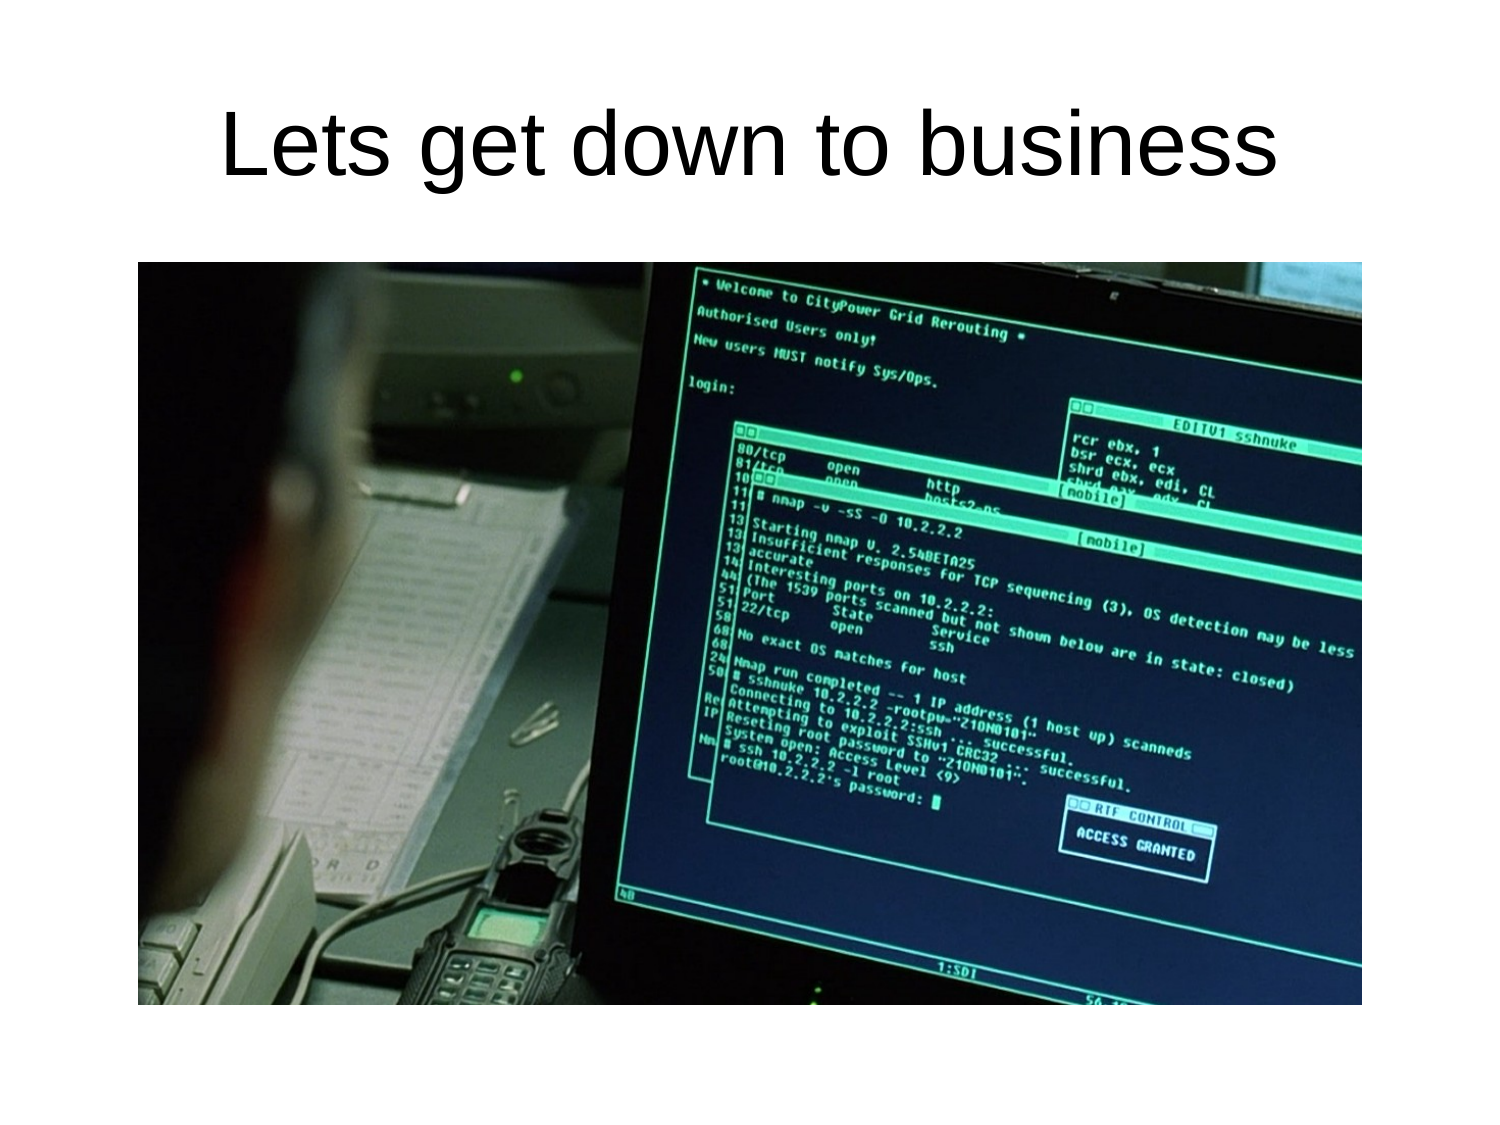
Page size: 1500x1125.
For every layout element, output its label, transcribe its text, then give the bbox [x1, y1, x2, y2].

text_box [138, 262, 1362, 1006]
title Lets get down to business [75, 45, 1426, 233]
